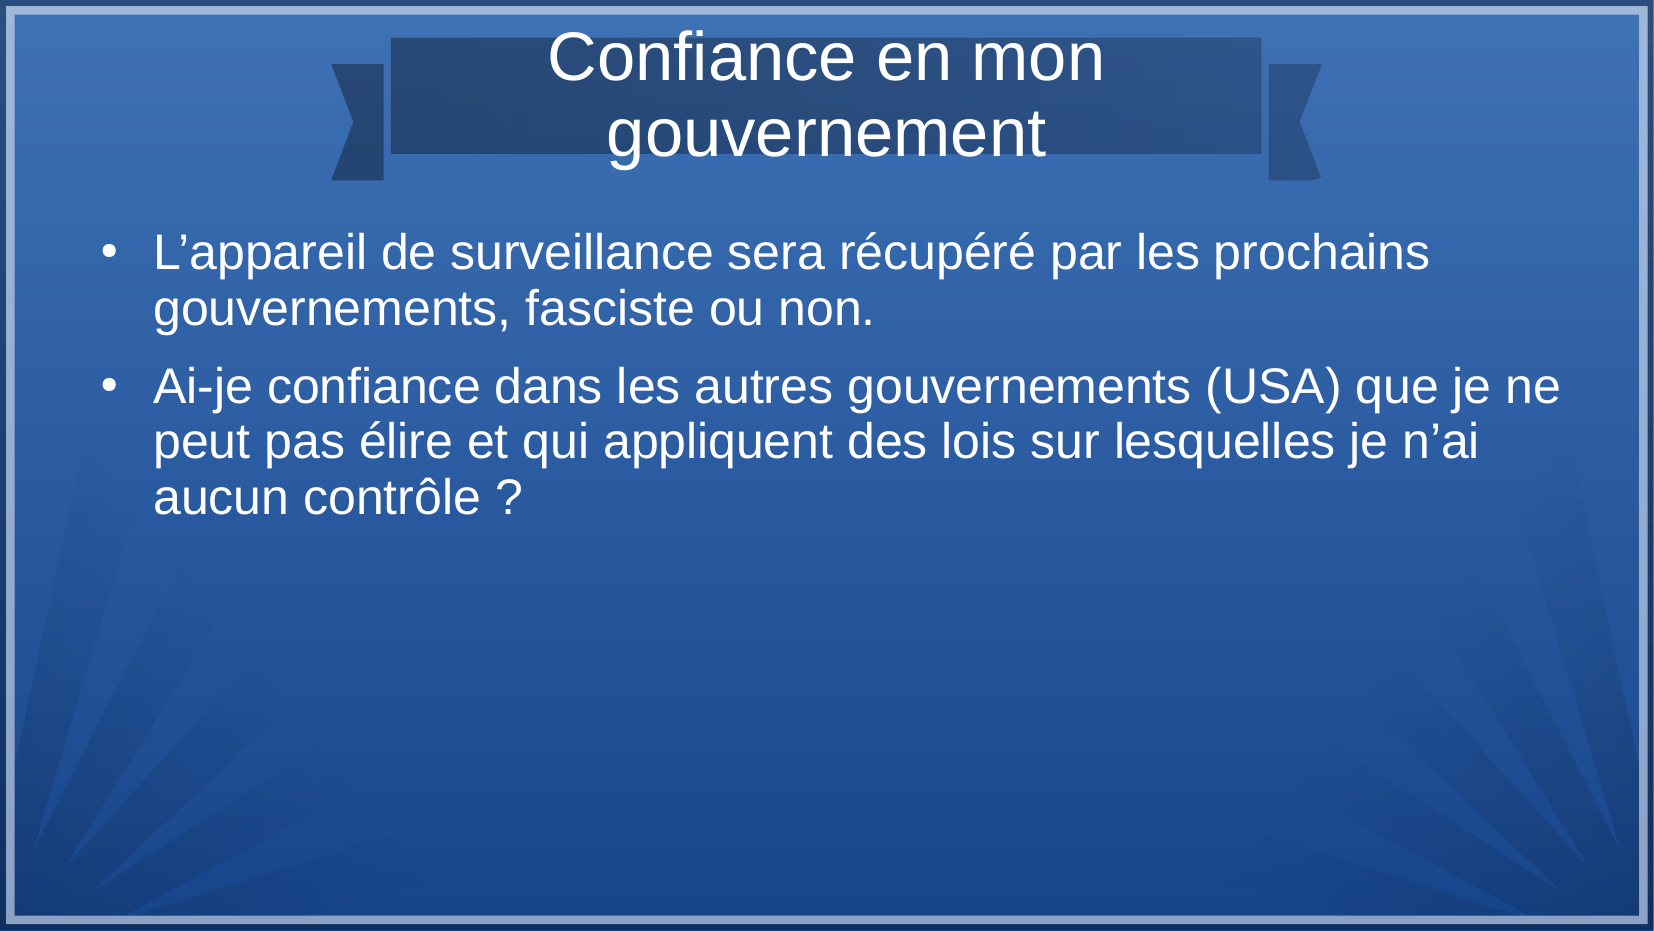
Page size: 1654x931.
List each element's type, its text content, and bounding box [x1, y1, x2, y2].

list L’appareil de surveillance sera récupéré par les prochains gouvernements, fasciste ou non. Ai-je confiance dans les autres gouvernements (USA) que je ne peut pas élire et qui appliquent des lois sur lesquelles je n’ai aucun contrôle ? [82, 224, 1571, 848]
title Confiance en mon gouvernement [389, 17, 1264, 172]
